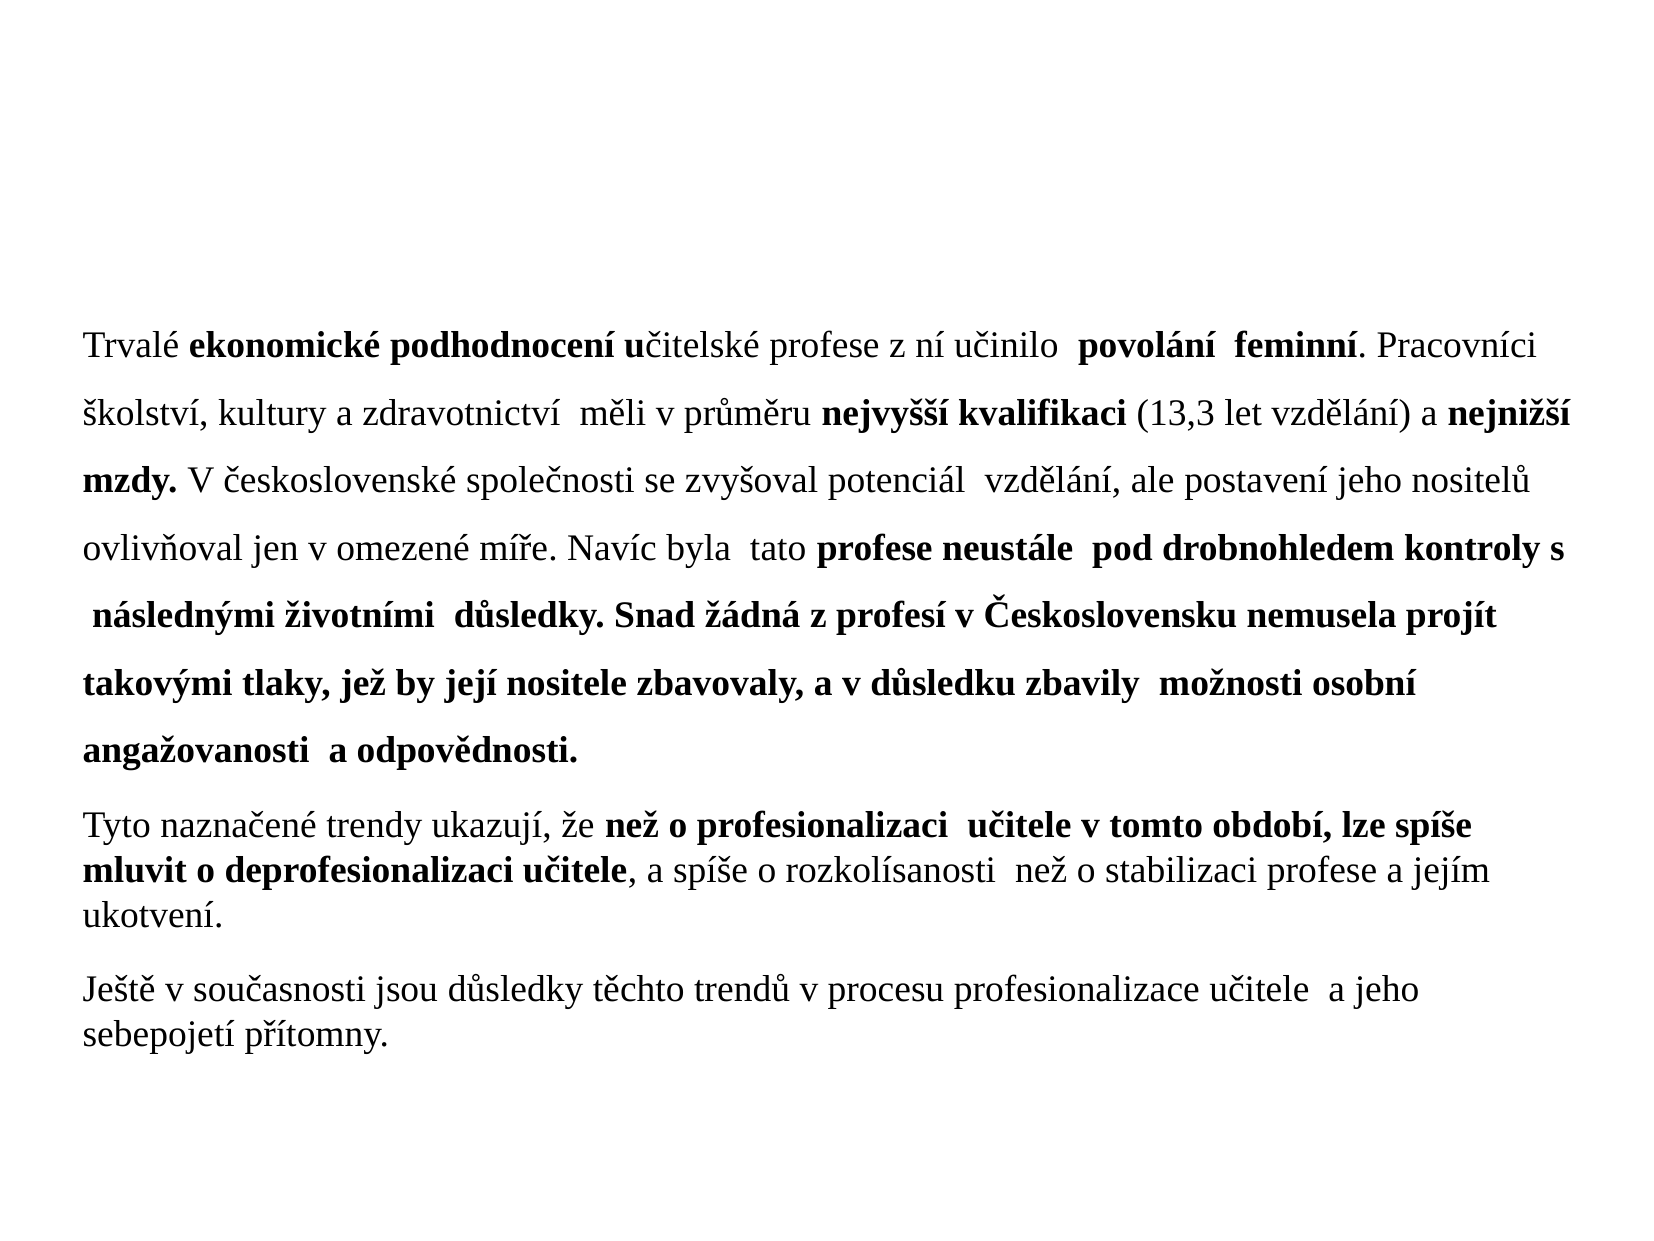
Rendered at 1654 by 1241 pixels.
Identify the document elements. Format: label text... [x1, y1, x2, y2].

subtitle Trvalé ekonomické podhodnocení učitelské profese z ní učinilo povolání feminní. Pracovníci školství, kultury a zdravotnictví měli v průměru nejvyšší kvalifikaci (13,3 let vzdělání) a nejnižší mzdy. V československé společnosti se zvyšoval potenciál vzdělání, ale postavení jeho nositelů ovlivňoval jen v omezené míře. Navíc byla tato profese neustále pod drobnohledem kontroly s následnými životními důsledky. Snad žádná z profesí v Československu nemusela projít takovými tlaky, jež by její nositele zbavovaly, a v důsledku zbavily možnosti osobní angažovanosti a odpovědnosti. Tyto naznačené trendy ukazují, že než o profesionalizaci učitele v tomto období, lze spíše mluvit o deprofesionalizaci učitele, a spíše o rozkolísanosti než o stabilizaci profese a jejím ukotvení. Ještě v současnosti jsou důsledky těchto trendů v procesu profesionalizace učitele a jeho sebepojetí přítomny. [82, 297, 1571, 1102]
